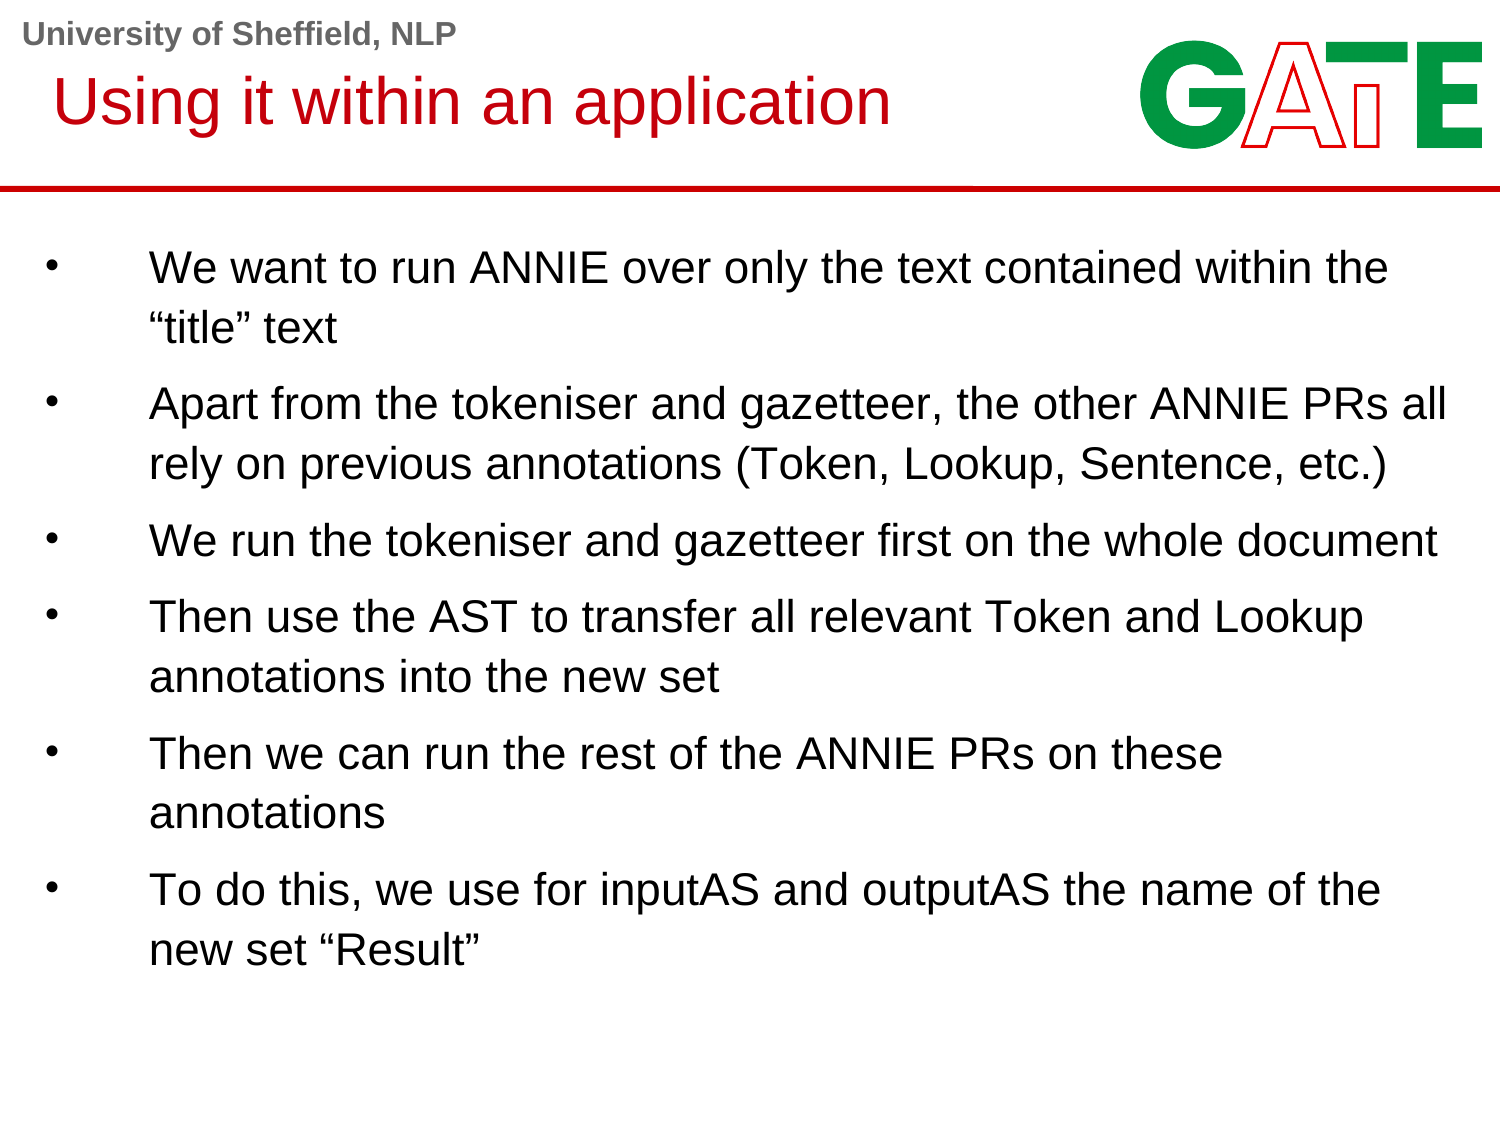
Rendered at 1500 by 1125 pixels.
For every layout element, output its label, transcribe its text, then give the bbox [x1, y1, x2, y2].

title Using it within an application [37, 0, 1380, 203]
picture [1380, 23, 1489, 166]
list We want to run ANNIE over only the text contained within the “title” text Apart from the tokeniser and gazetteer, the other ANNIE PRs all rely on previous annotations (Token, Lookup, Sentence, etc.) We run the tokeniser and gazetteer first on the whole document Then use the AST to transfer all relevant Token and Lookup annotations into the new set Then we can run the rest of the ANNIE PRs on these annotations To do this, we use for inputAS and outputAS the name of the new set “Result” [29, 224, 1477, 1125]
